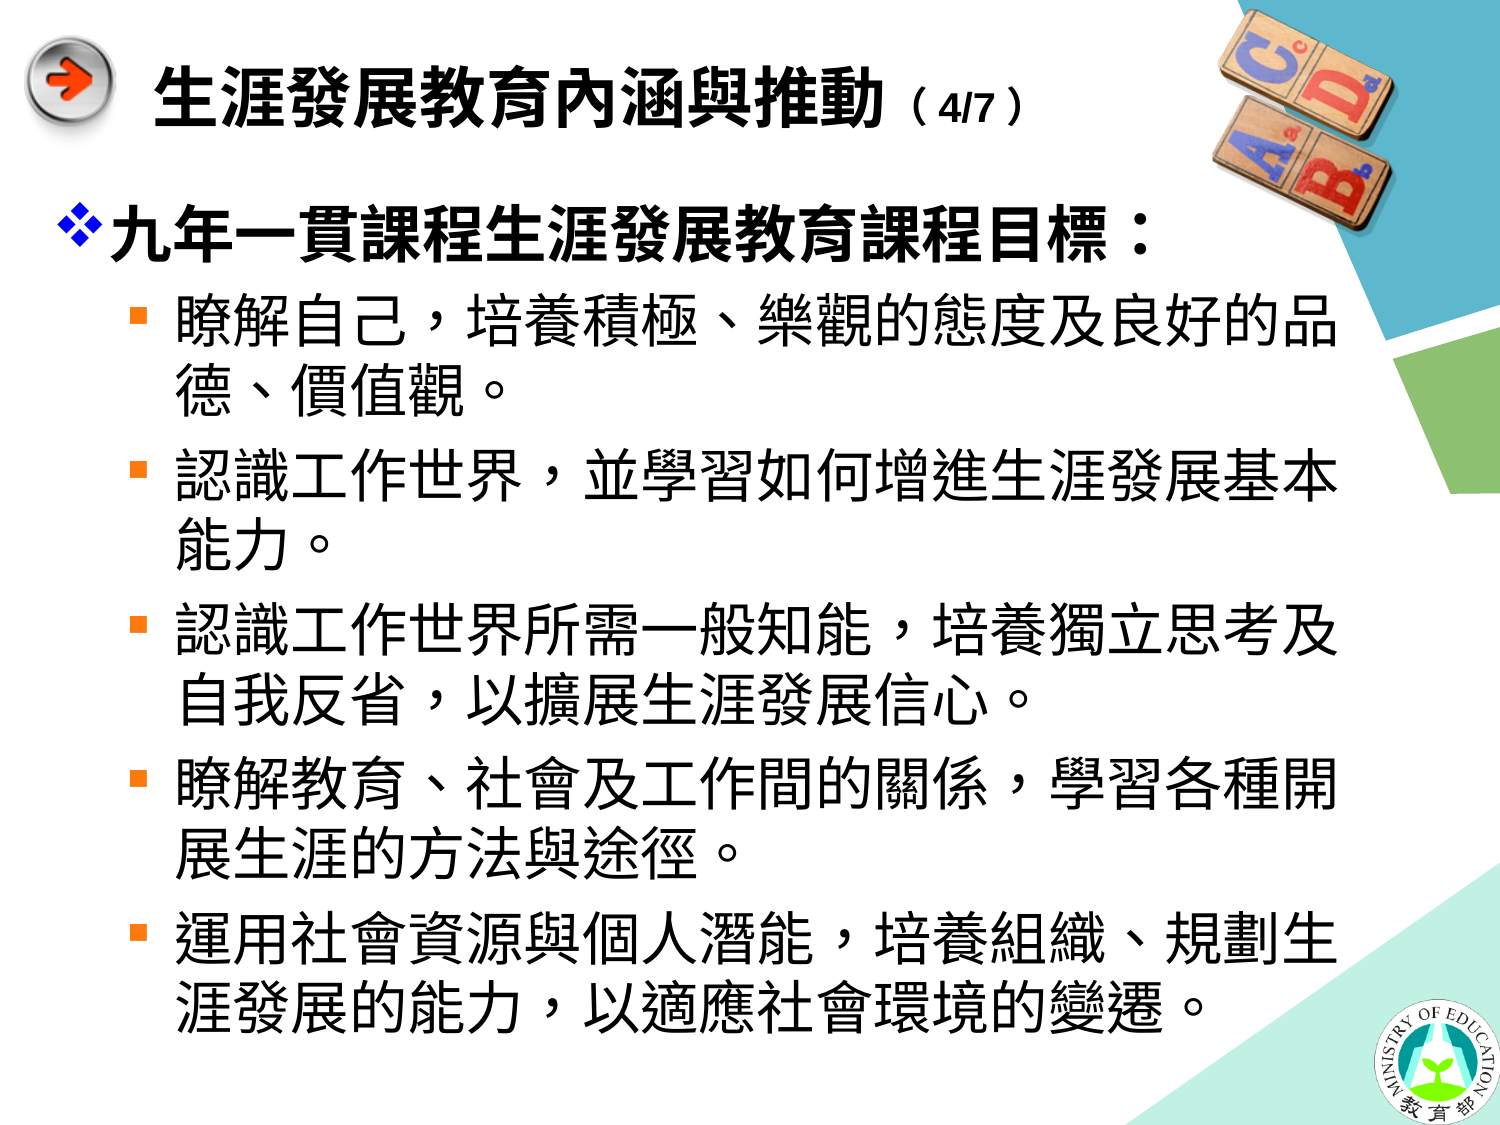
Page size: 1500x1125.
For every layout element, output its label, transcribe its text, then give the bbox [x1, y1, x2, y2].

picture [24, 35, 118, 150]
picture [1212, 8, 1399, 238]
title 生涯發展教育內涵與推動（4/7） [137, 49, 1163, 143]
picture [1374, 999, 1500, 1125]
list 九年一貫課程生涯發展教育課程目標： 瞭解自己，培養積極、樂觀的態度及良好的品德、價值觀。 認識工作世界，並學習如何增進生涯發展基本能力。 認識工作世界所需一般知能，培養獨立思考及自我反省，以擴展生涯發展信心。 瞭解教育、社會及工作間的關係，學習各種開展生涯的方法與途徑。 運用社會資源與個人潛能，培養組織、規劃生涯發展的能力，以適應社會環境的變遷。 [37, 187, 1388, 1050]
